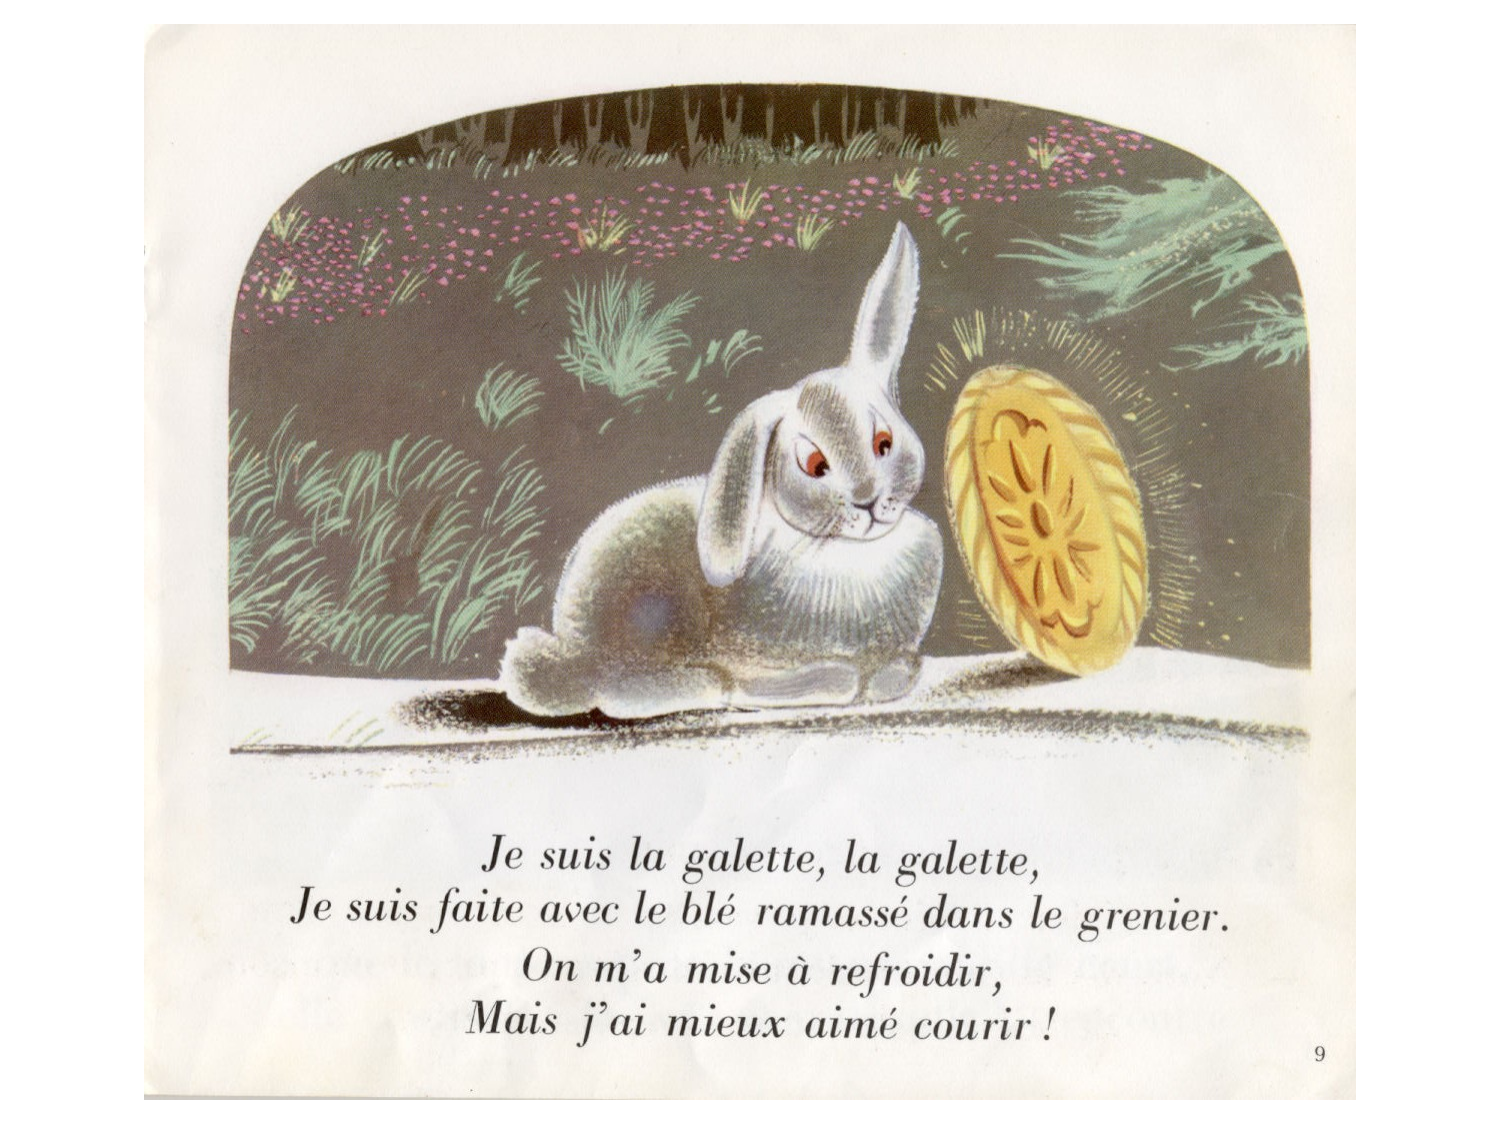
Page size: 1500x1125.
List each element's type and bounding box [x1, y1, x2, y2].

picture [144, 24, 1356, 1101]
